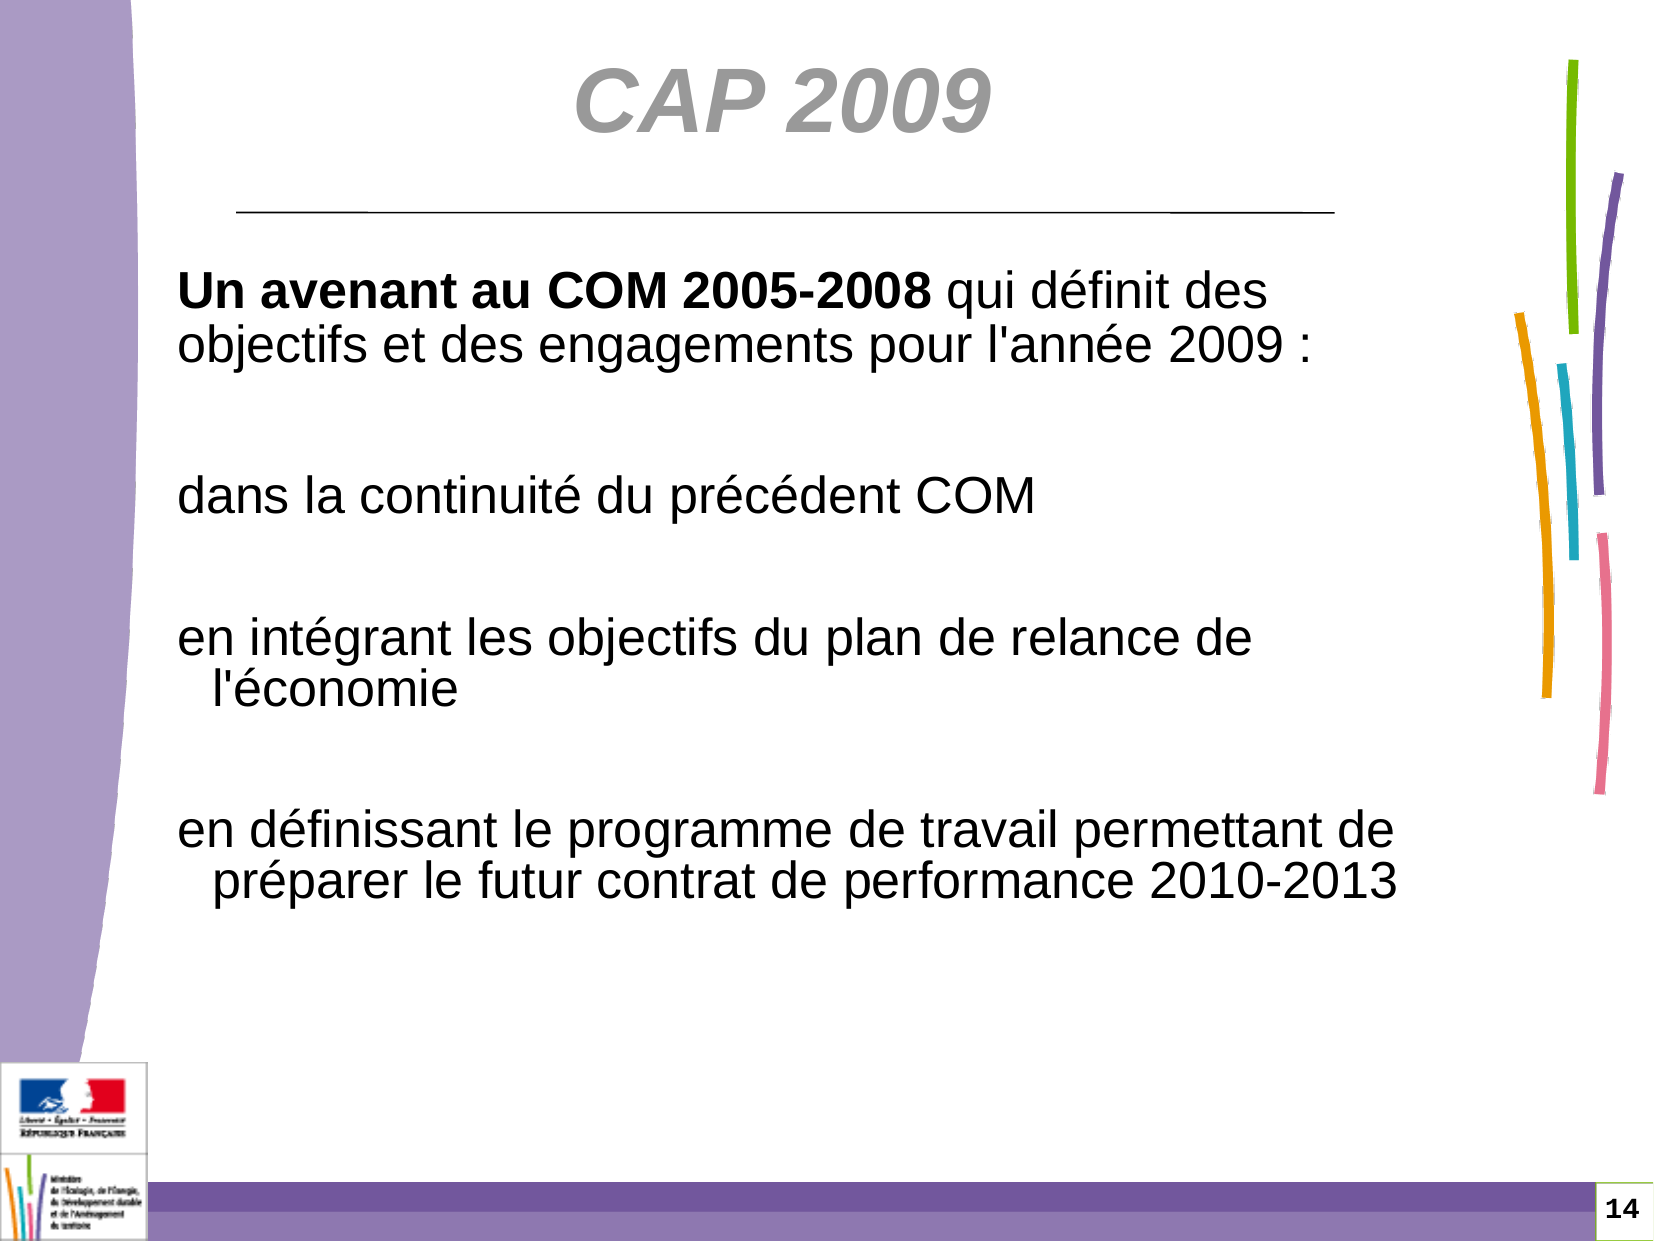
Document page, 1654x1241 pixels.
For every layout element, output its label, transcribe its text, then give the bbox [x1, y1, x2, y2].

title CAP 2009 [177, 1, 1388, 207]
list Un avenant au COM 2005-2008 qui définit des objectifs et des engagements pour l'année 2009 : dans la continuité du précédent COM en intégrant les objectifs du plan de relance de l'économie en définissant le programme de travail permettant de préparer le futur contrat de performance 2010-2013 [177, 265, 1418, 1137]
picture [0, 0, 1654, 1241]
